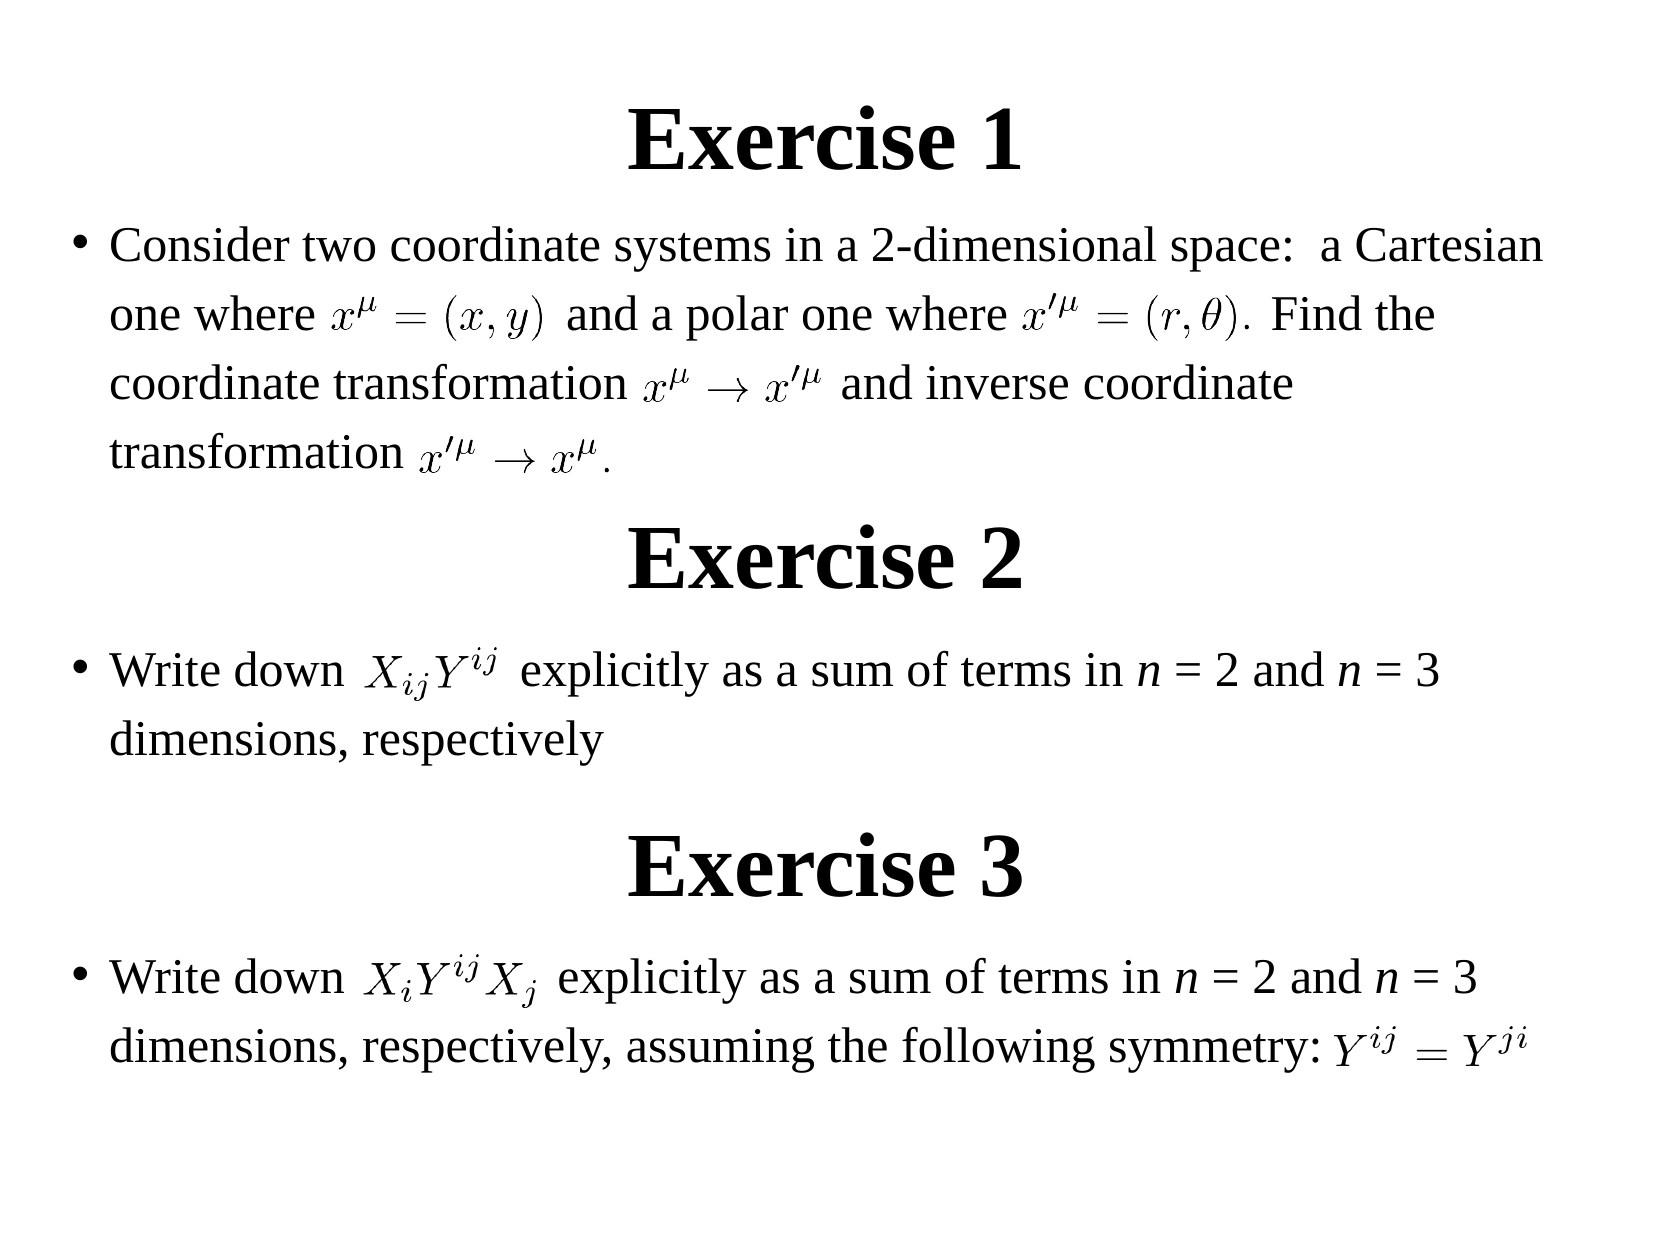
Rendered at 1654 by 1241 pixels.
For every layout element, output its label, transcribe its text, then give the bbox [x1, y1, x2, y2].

picture [331, 295, 542, 341]
picture [419, 435, 609, 473]
list Consider two coordinate systems in a 2-dimensional space: a Cartesian one where and a polar one where Find the coordinate transformation and inverse coordinate transformation [56, 194, 1578, 481]
picture [1022, 292, 1249, 341]
title Exercise 3 [82, 805, 1571, 913]
picture [363, 954, 536, 1008]
title Exercise 2 [82, 498, 1571, 606]
list Write down explicitly as a sum of terms in n = 2 and n = 3 dimensions, respectively [56, 620, 1578, 774]
picture [364, 647, 497, 701]
list Write down explicitly as a sum of terms in n = 2 and n = 3 dimensions, respectively, assuming the following symmetry: [56, 927, 1578, 1081]
picture [643, 364, 821, 402]
picture [1333, 1026, 1527, 1067]
title Exercise 1 [82, 79, 1571, 187]
